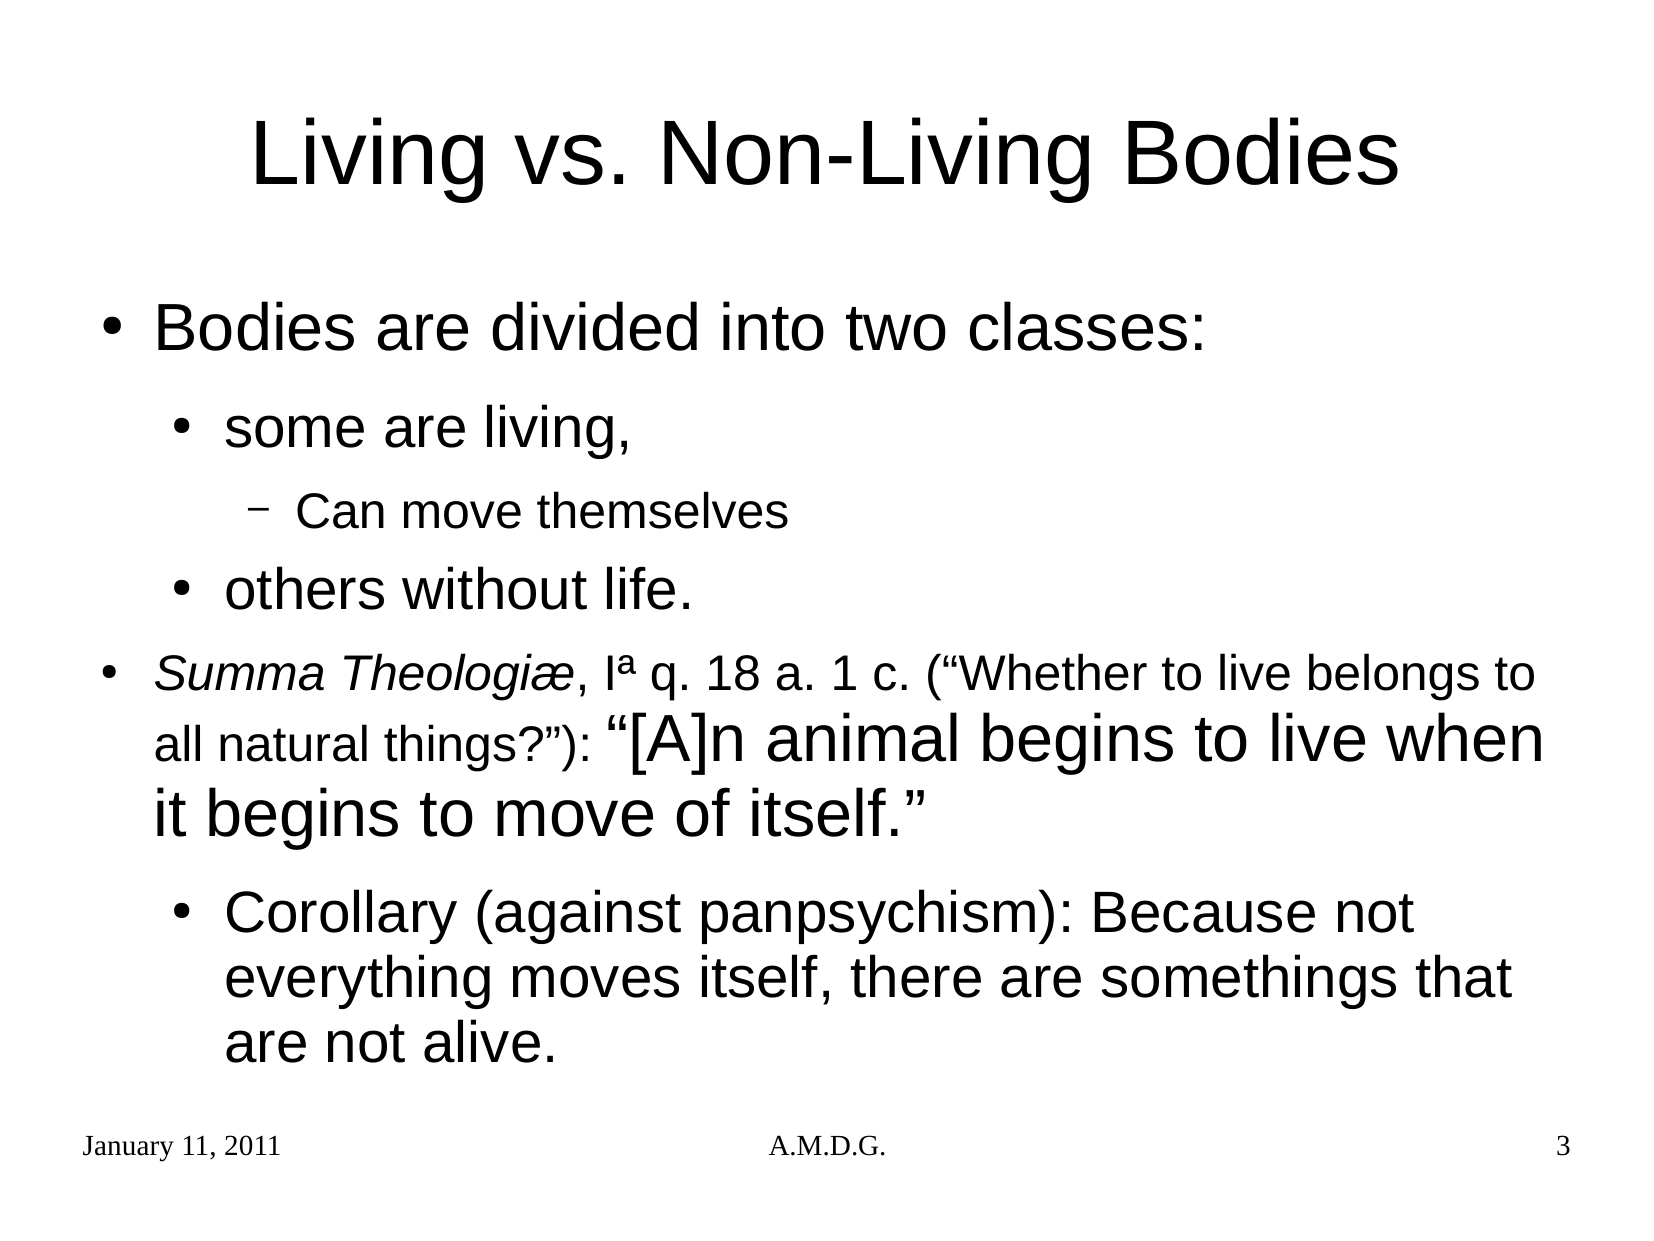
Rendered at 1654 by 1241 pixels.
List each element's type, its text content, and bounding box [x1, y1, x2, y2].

title Living vs. Non-Living Bodies [82, 49, 1571, 257]
list Bodies are divided into two classes: some are living, Can move themselves others without life. Summa Theologiæ, Iª q. 18 a. 1 c. (“Whether to live belongs to all natural things?”): “[A]n animal begins to live when it begins to move of itself.” Corollary (against panpsychism): Because not everything moves itself, there are somethings that are not alive. [82, 290, 1571, 1109]
